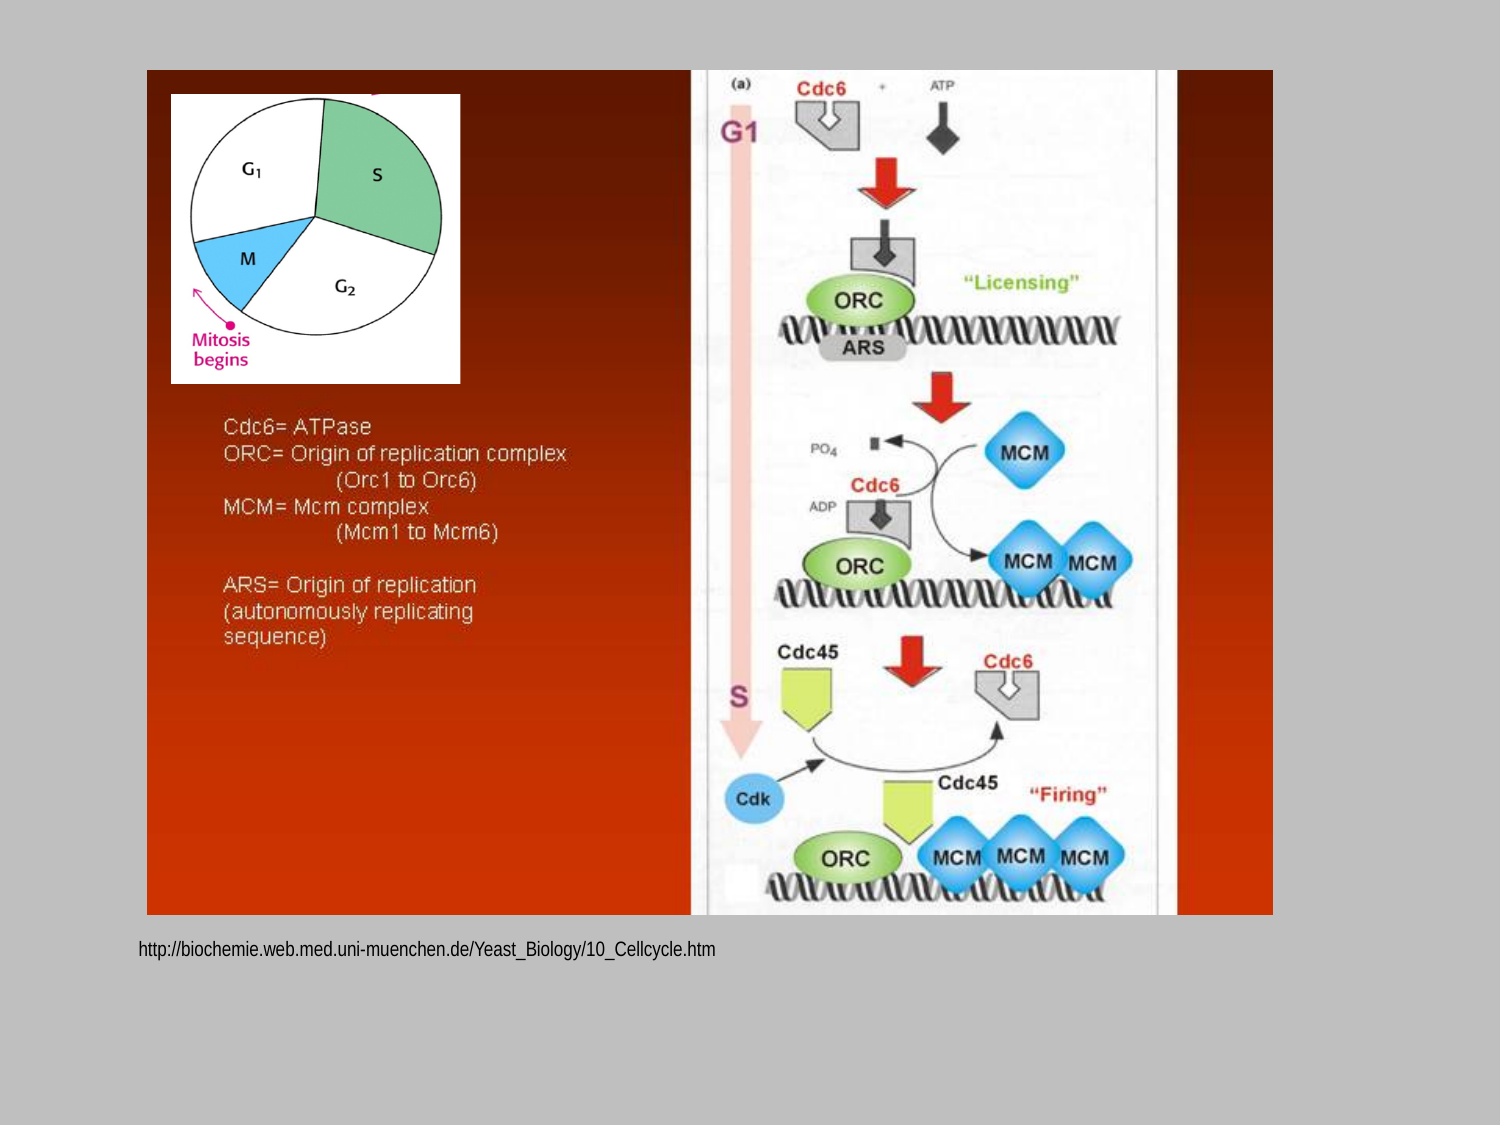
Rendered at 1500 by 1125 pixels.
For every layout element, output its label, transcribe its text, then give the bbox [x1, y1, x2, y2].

picture [147, 70, 1273, 915]
text_box http://biochemie.web.med.uni-muenchen.de/Yeast_Biology/10_Cellcycle.htm [123, 928, 732, 969]
